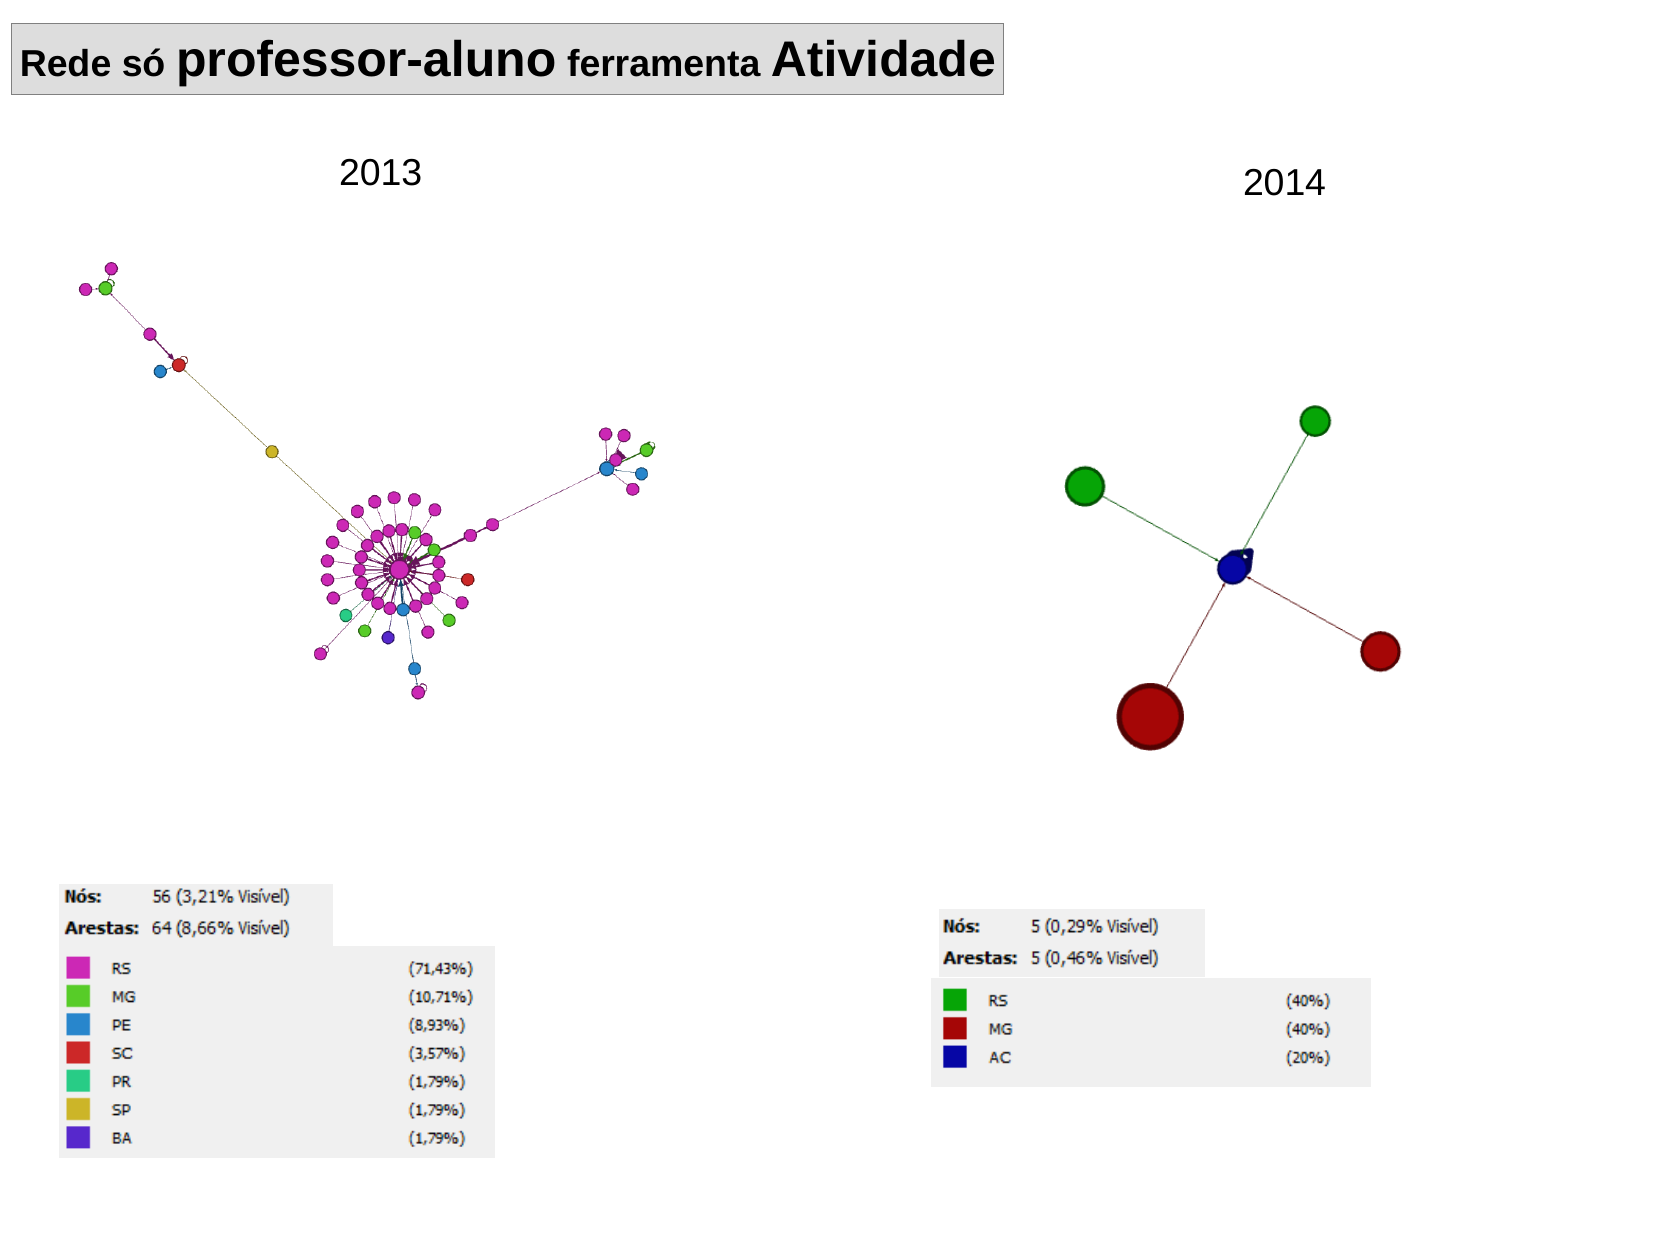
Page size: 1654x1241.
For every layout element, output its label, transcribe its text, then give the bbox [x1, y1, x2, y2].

picture [931, 978, 1371, 1087]
picture [1009, 366, 1501, 804]
picture [59, 884, 495, 1158]
picture [67, 252, 662, 709]
picture [939, 909, 1205, 977]
text_box 2014 [1228, 153, 1341, 211]
text_box 2013 [324, 143, 438, 201]
text_box Rede só professor-aluno ferramenta Atividade [11, 23, 1004, 95]
